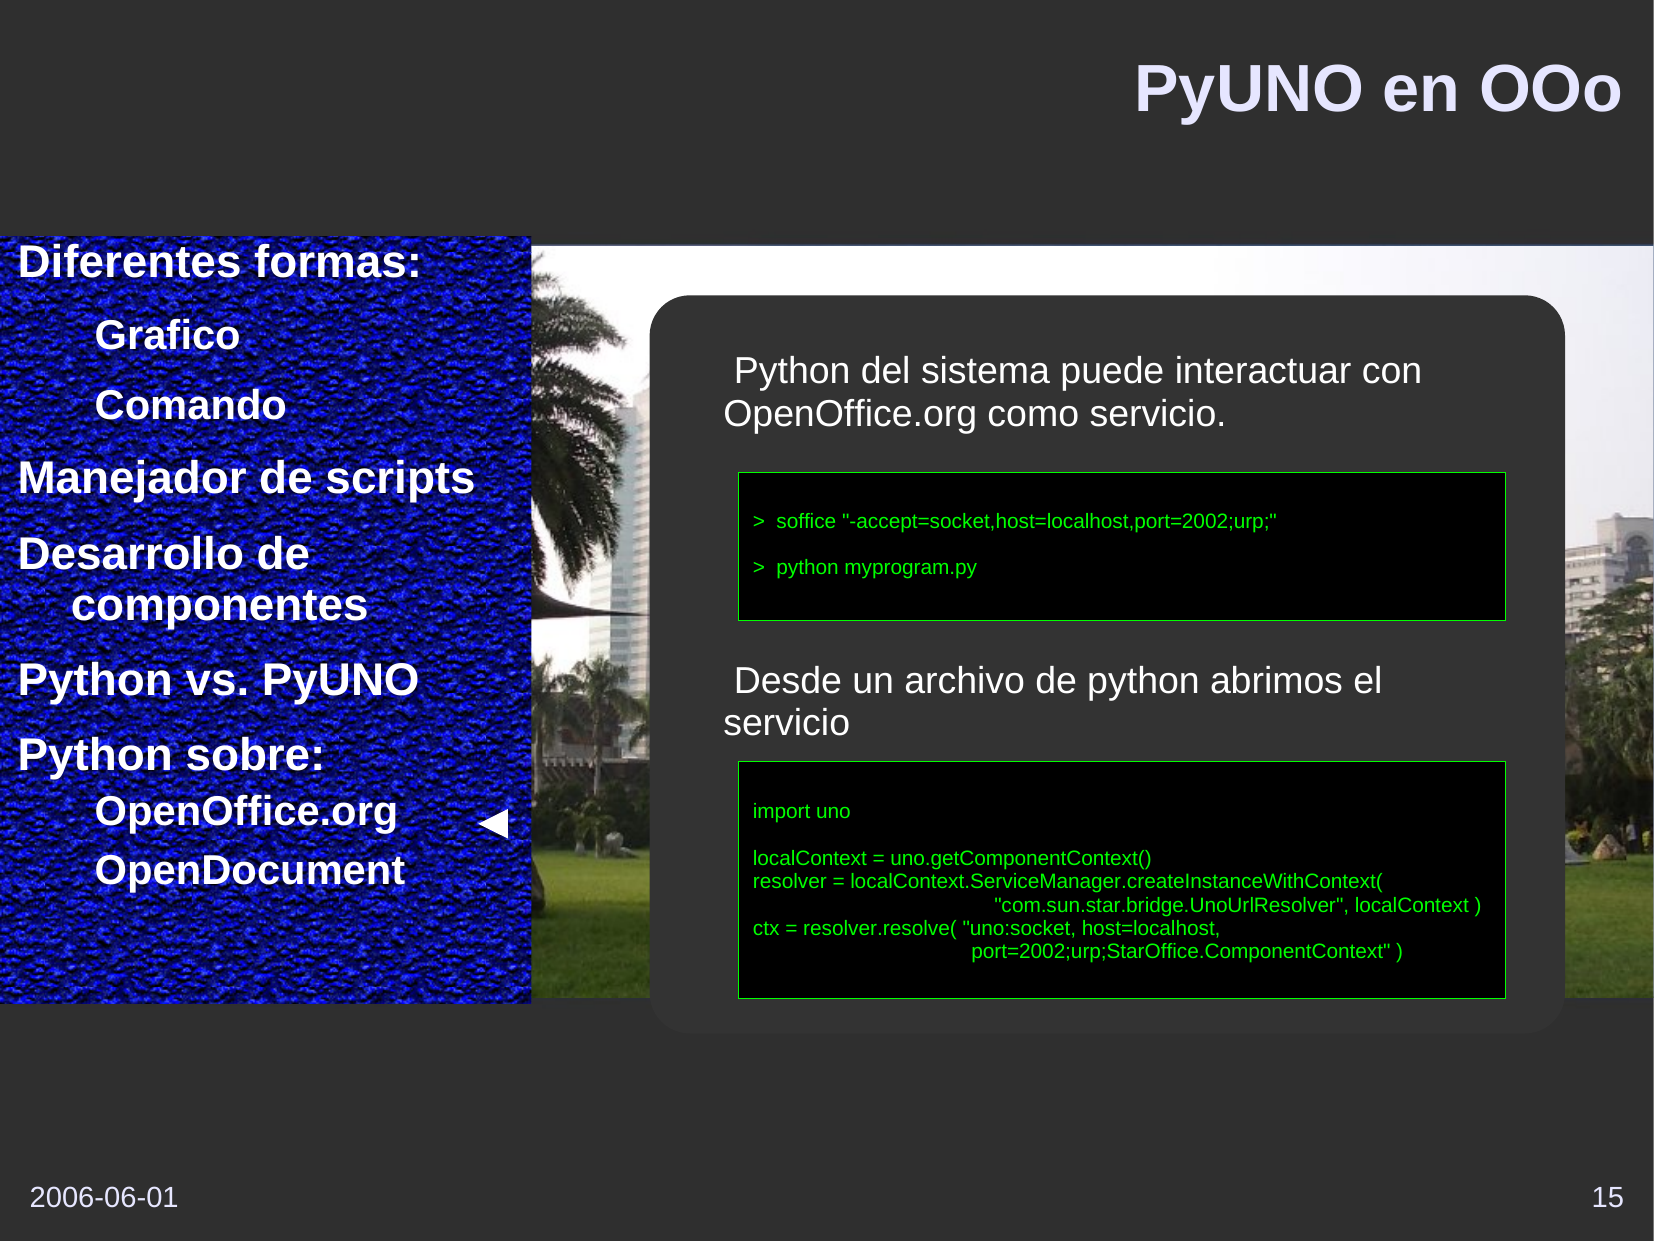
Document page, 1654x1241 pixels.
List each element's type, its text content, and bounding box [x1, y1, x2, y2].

picture [0, 0, 1654, 1241]
text_box Python del sistema puede interactuar con OpenOffice.org como servicio. [708, 342, 1506, 442]
text_box [478, 808, 508, 839]
text_box > soffice "-accept=socket,host=localhost,port=2002;urp;" > python myprogram.py [738, 501, 1506, 586]
title PyUNO en OOo [29, 29, 1625, 148]
text_box Desde un archivo de python abrimos el servicio [708, 651, 1506, 751]
text_box [649, 295, 1566, 1034]
text_box import uno localContext = uno.getComponentContext() resolver = localContext.ServiceManager.createInstanceWithContext( "com.sun.star.bridge.UnoUrlResolver", localContext ) ctx = resolver.resolve( "uno:socket, host=localhost, port=2002;urp;StarOffice.ComponentContext" ) [738, 792, 1506, 969]
list Diferentes formas: Grafico Comando Manejador de scripts Desarrollo de componentes Python vs. PyUNO Python sobre: OpenOffice.org OpenDocument [0, 236, 532, 1004]
